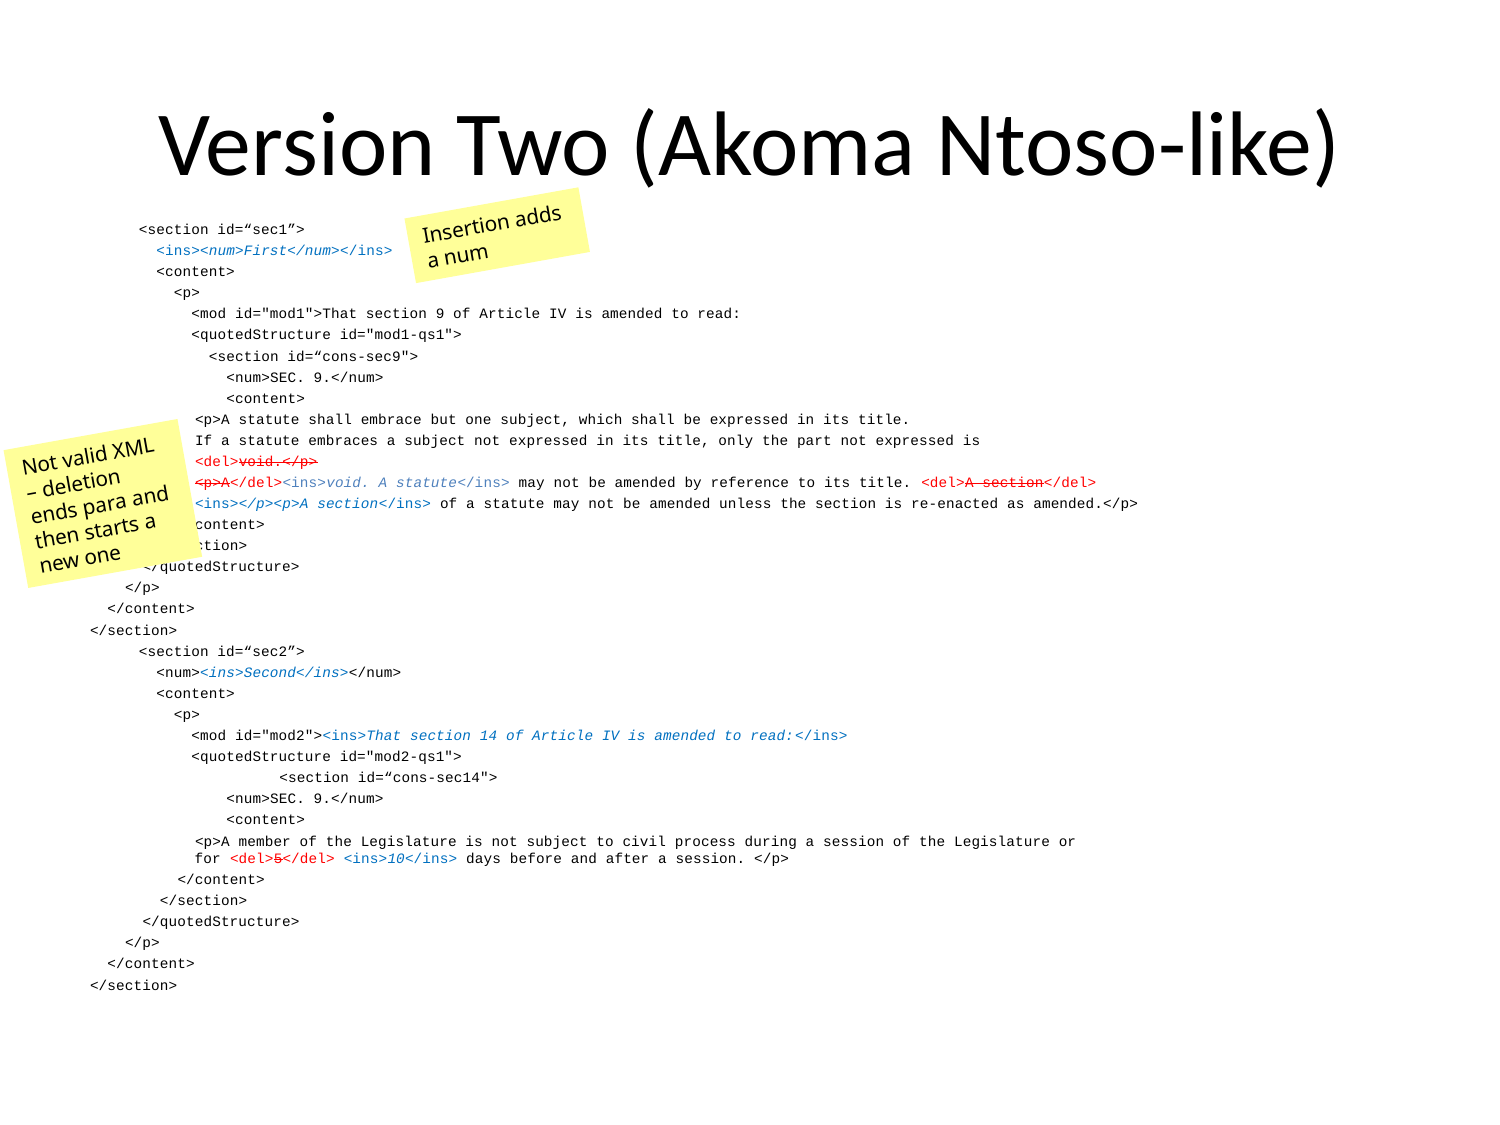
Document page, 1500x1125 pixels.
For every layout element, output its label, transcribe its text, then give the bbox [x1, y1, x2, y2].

title Version Two (Akoma Ntoso-like) [75, 45, 1426, 212]
text_box Insertion adds a num [404, 187, 590, 284]
list <section id=“sec1”> <ins><num>First</num></ins> <content> <p> <mod id="mod1">That section 9 of Article IV is amended to read: <quotedStructure id="mod1-qs1"> <section id=“cons-sec9"> <num>SEC. 9.</num> <content> <p>A statute shall embrace but one subject, which shall be expressed in its title. If a statute embraces a subject not expressed in its title, only the part not expressed is <del>void.</p> <p>A</del><ins>void. A statute</ins> may not be amended by reference to its title. <del>A section</del> <ins></p><p>A section</ins> of a statute may not be amended unless the section is re-enacted as amended.</p> </content> </section> </quotedStructure> </p> </content> </section> <section id=“sec2”> <num><ins>Second</ins></num> <content> <p> <mod id="mod2"><ins>That section 14 of Article IV is amended to read:</ins> <quotedStructure id="mod2-qs1"> <section id=“cons-sec14"> <num>SEC. 9.</num> <content> <p>A member of the Legislature is not subject to civil process during a session of the Legislature or for <del>5</del> <ins>10</ins> days before and after a session. </p> </content> </section> </quotedStructure> </p> </content> </section> [75, 212, 1426, 1005]
text_box Not valid XML – deletion ends para and then starts a new one [3, 418, 198, 565]
